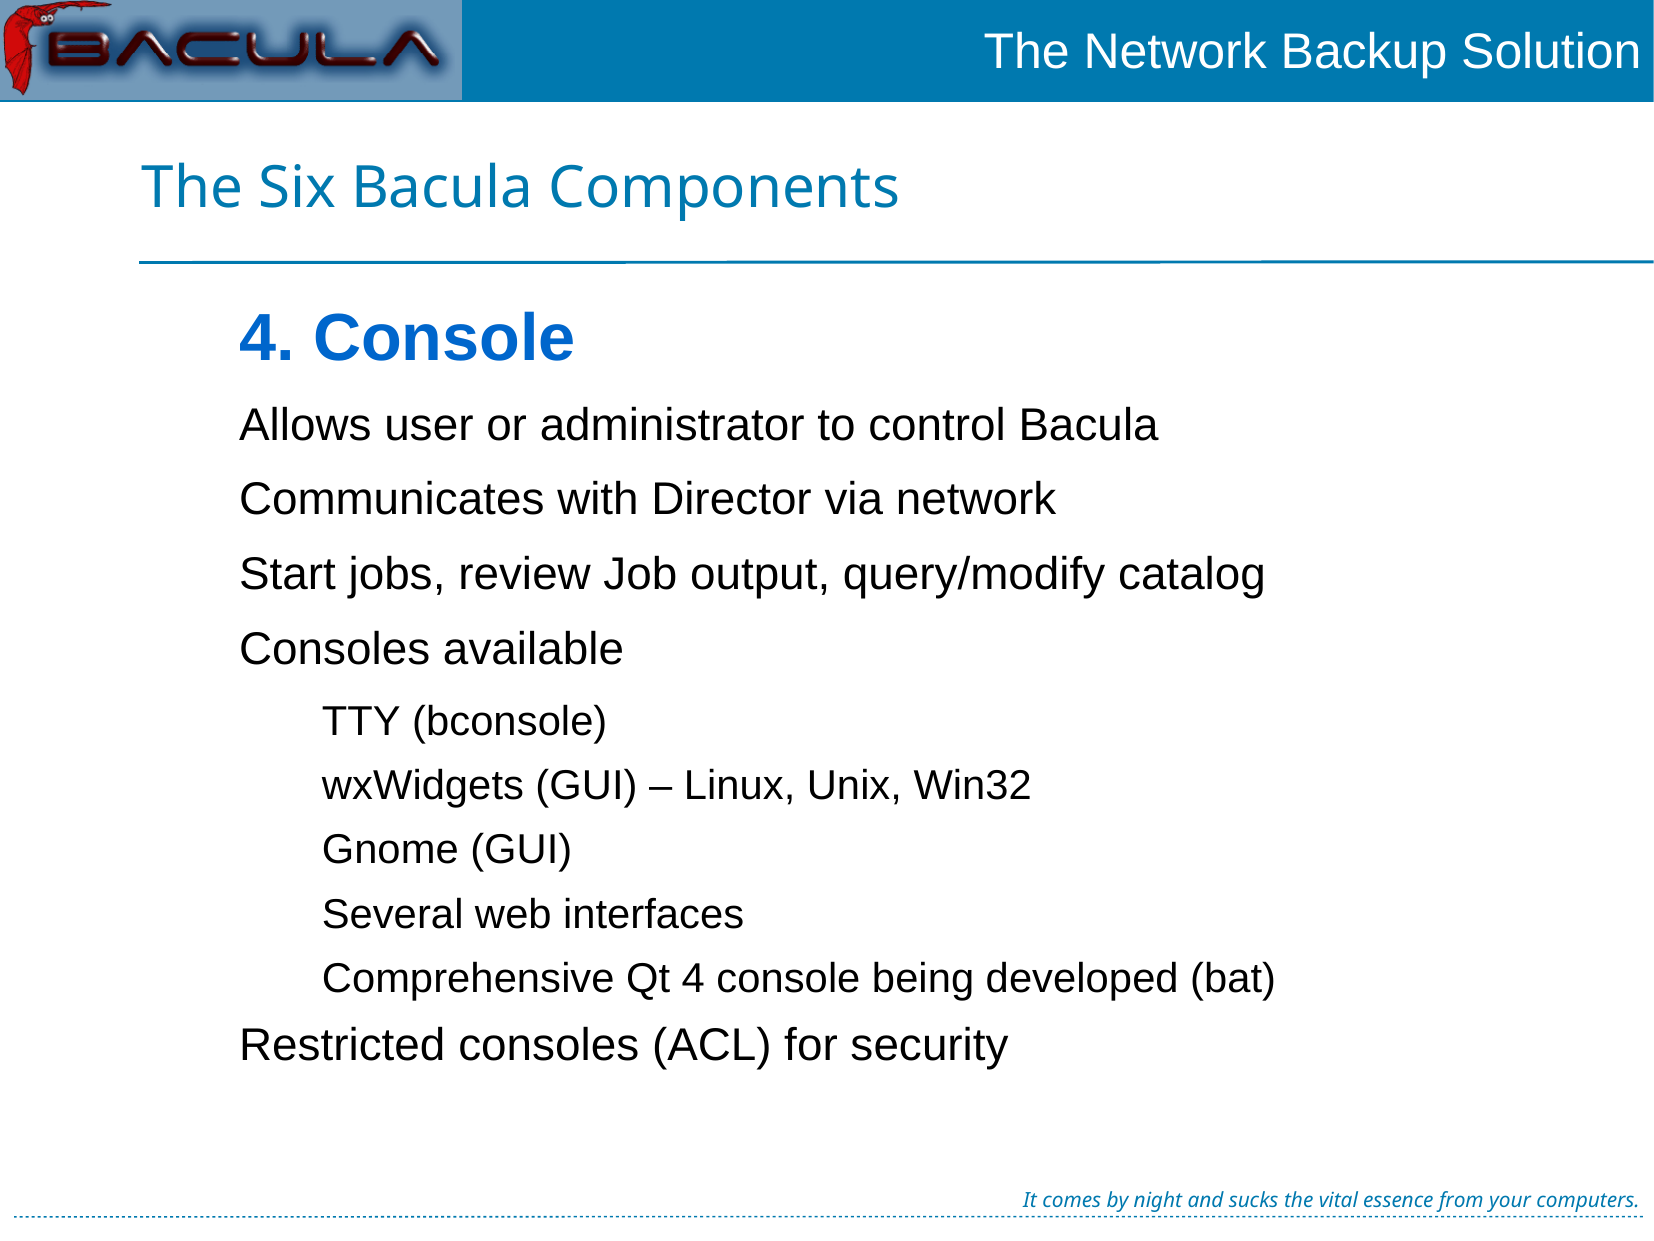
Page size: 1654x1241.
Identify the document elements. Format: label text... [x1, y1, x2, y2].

picture [0, 0, 461, 99]
list 4. Console Allows user or administrator to control Bacula Communicates with Director via network Start jobs, review Job output, query/modify catalog Consoles available TTY (bconsole) wxWidgets (GUI) – Linux, Unix, Win32 Gnome (GUI) Several web interfaces Comprehensive Qt 4 console being developed (bat) Restricted consoles (ACL) for security [144, 300, 1538, 1163]
title The Six Bacula Components [141, 112, 1501, 226]
